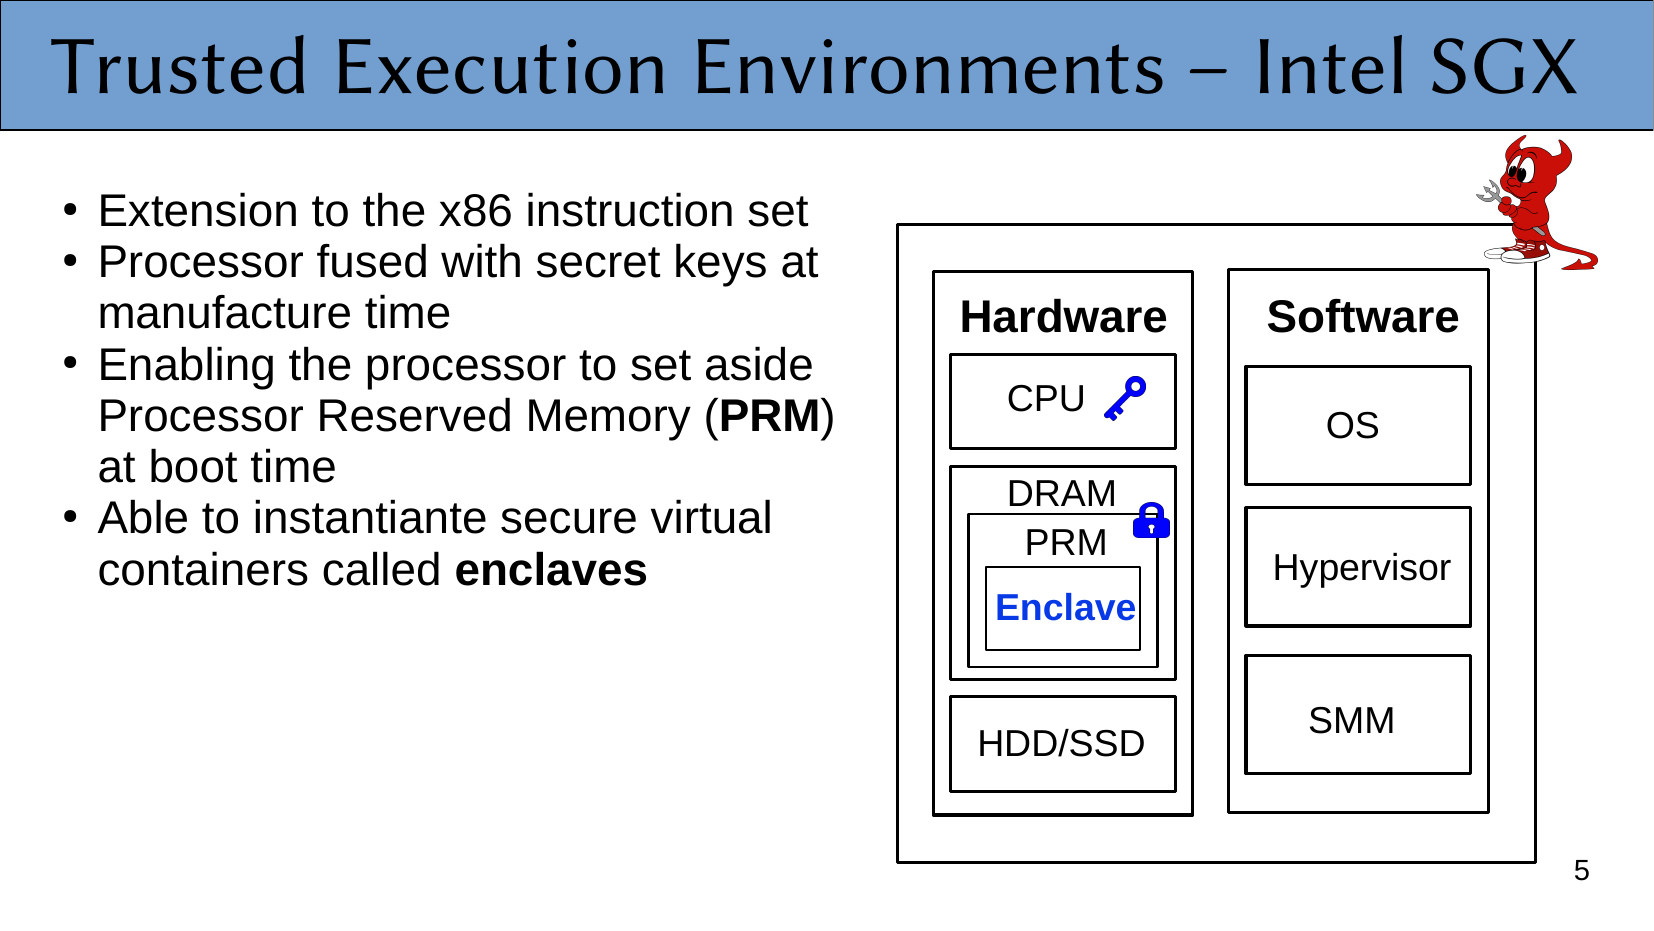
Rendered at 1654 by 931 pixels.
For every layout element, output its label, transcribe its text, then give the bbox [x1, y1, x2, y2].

text_box [910, 259, 1536, 863]
text_box Software [1251, 283, 1477, 401]
text_box Hypervisor [1257, 539, 1495, 638]
text_box Extension to the x86 instruction set Processor fused with secret keys at manufacture time Enabling the processor to set aside Processor Reserved Memory (PRM) at boot time Able to instantiante secure virtual containers called enclaves [47, 177, 910, 910]
text_box 5 [1559, 846, 1607, 895]
text_box HDD/SSD [962, 714, 1164, 814]
text_box SMM [1293, 692, 1530, 792]
text_box [0, 0, 1654, 130]
picture [1476, 135, 1598, 270]
picture [1104, 376, 1146, 421]
text_box DRAM [992, 464, 1170, 513]
picture [1133, 502, 1170, 538]
text_box Enclave [980, 578, 1176, 678]
text_box PRM [1009, 513, 1123, 566]
text_box OS [1311, 397, 1512, 497]
text_box Trusted Execution Environments – Intel SGX [35, 11, 1607, 259]
text_box Hardware [944, 283, 1188, 401]
text_box CPU [992, 370, 1170, 428]
